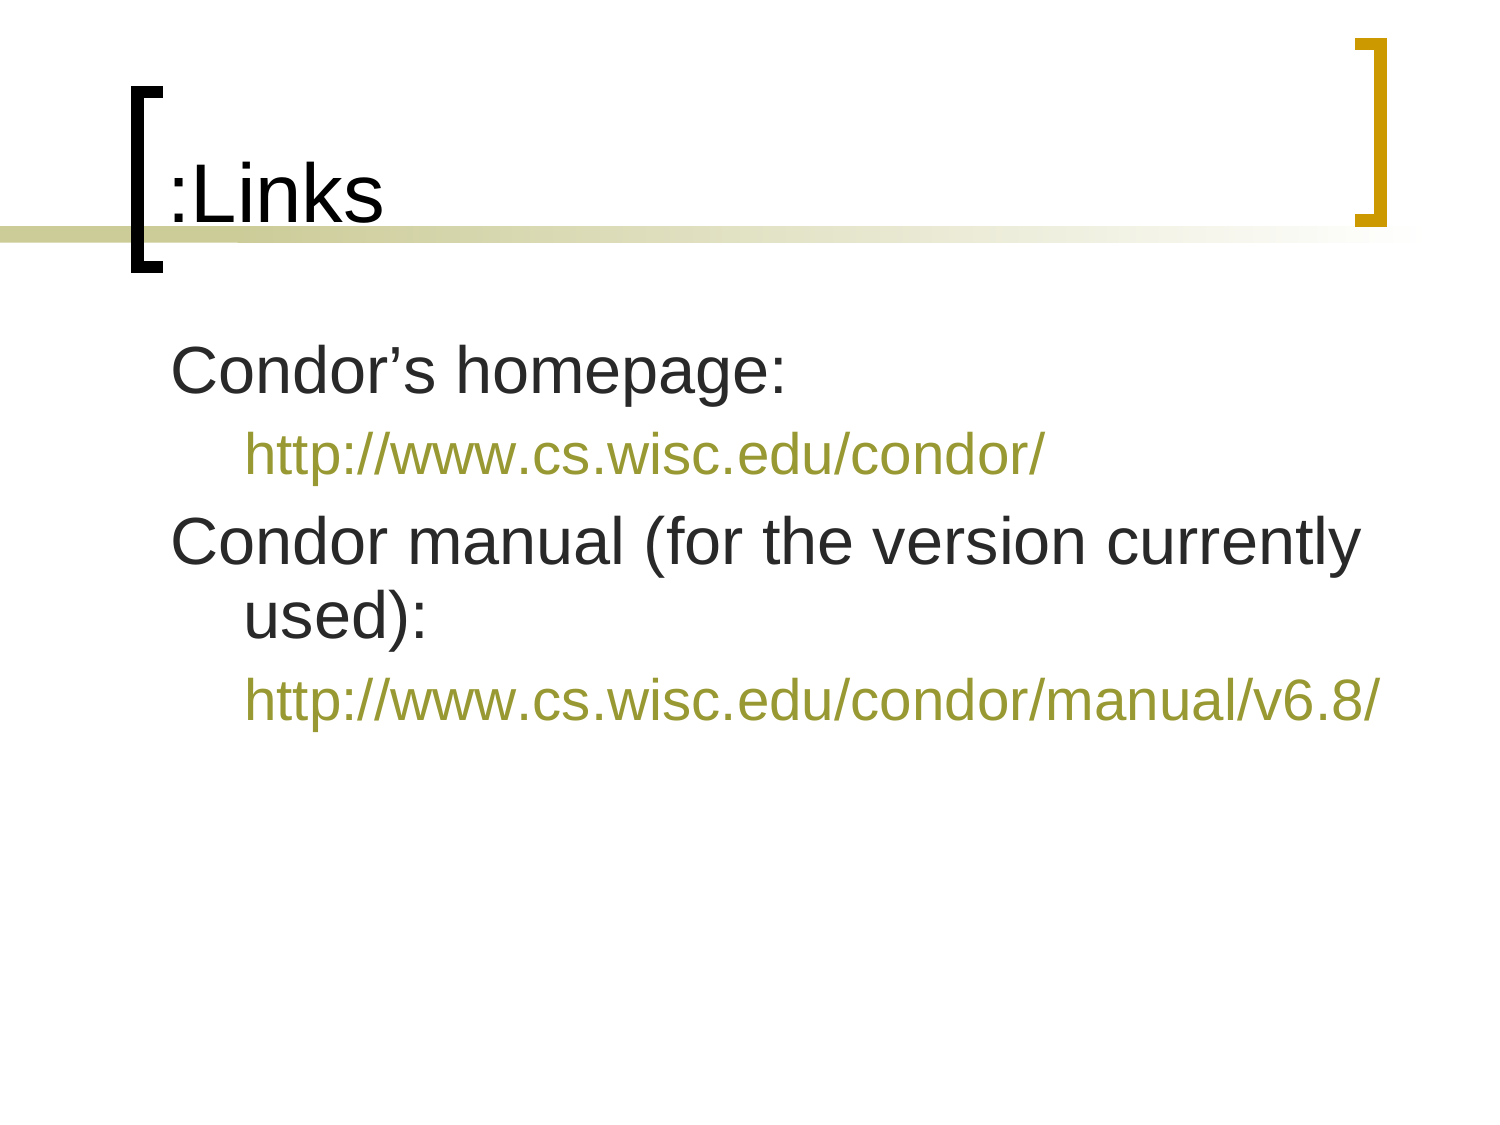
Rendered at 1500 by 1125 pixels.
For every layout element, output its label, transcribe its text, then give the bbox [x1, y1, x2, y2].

title Links: [152, 15, 1328, 248]
list Condor’s homepage: http://www.cs.wisc.edu/condor/ Condor manual (for the version currently used): http://www.cs.wisc.edu/condor/manual/v6.8/ [155, 324, 1413, 1001]
